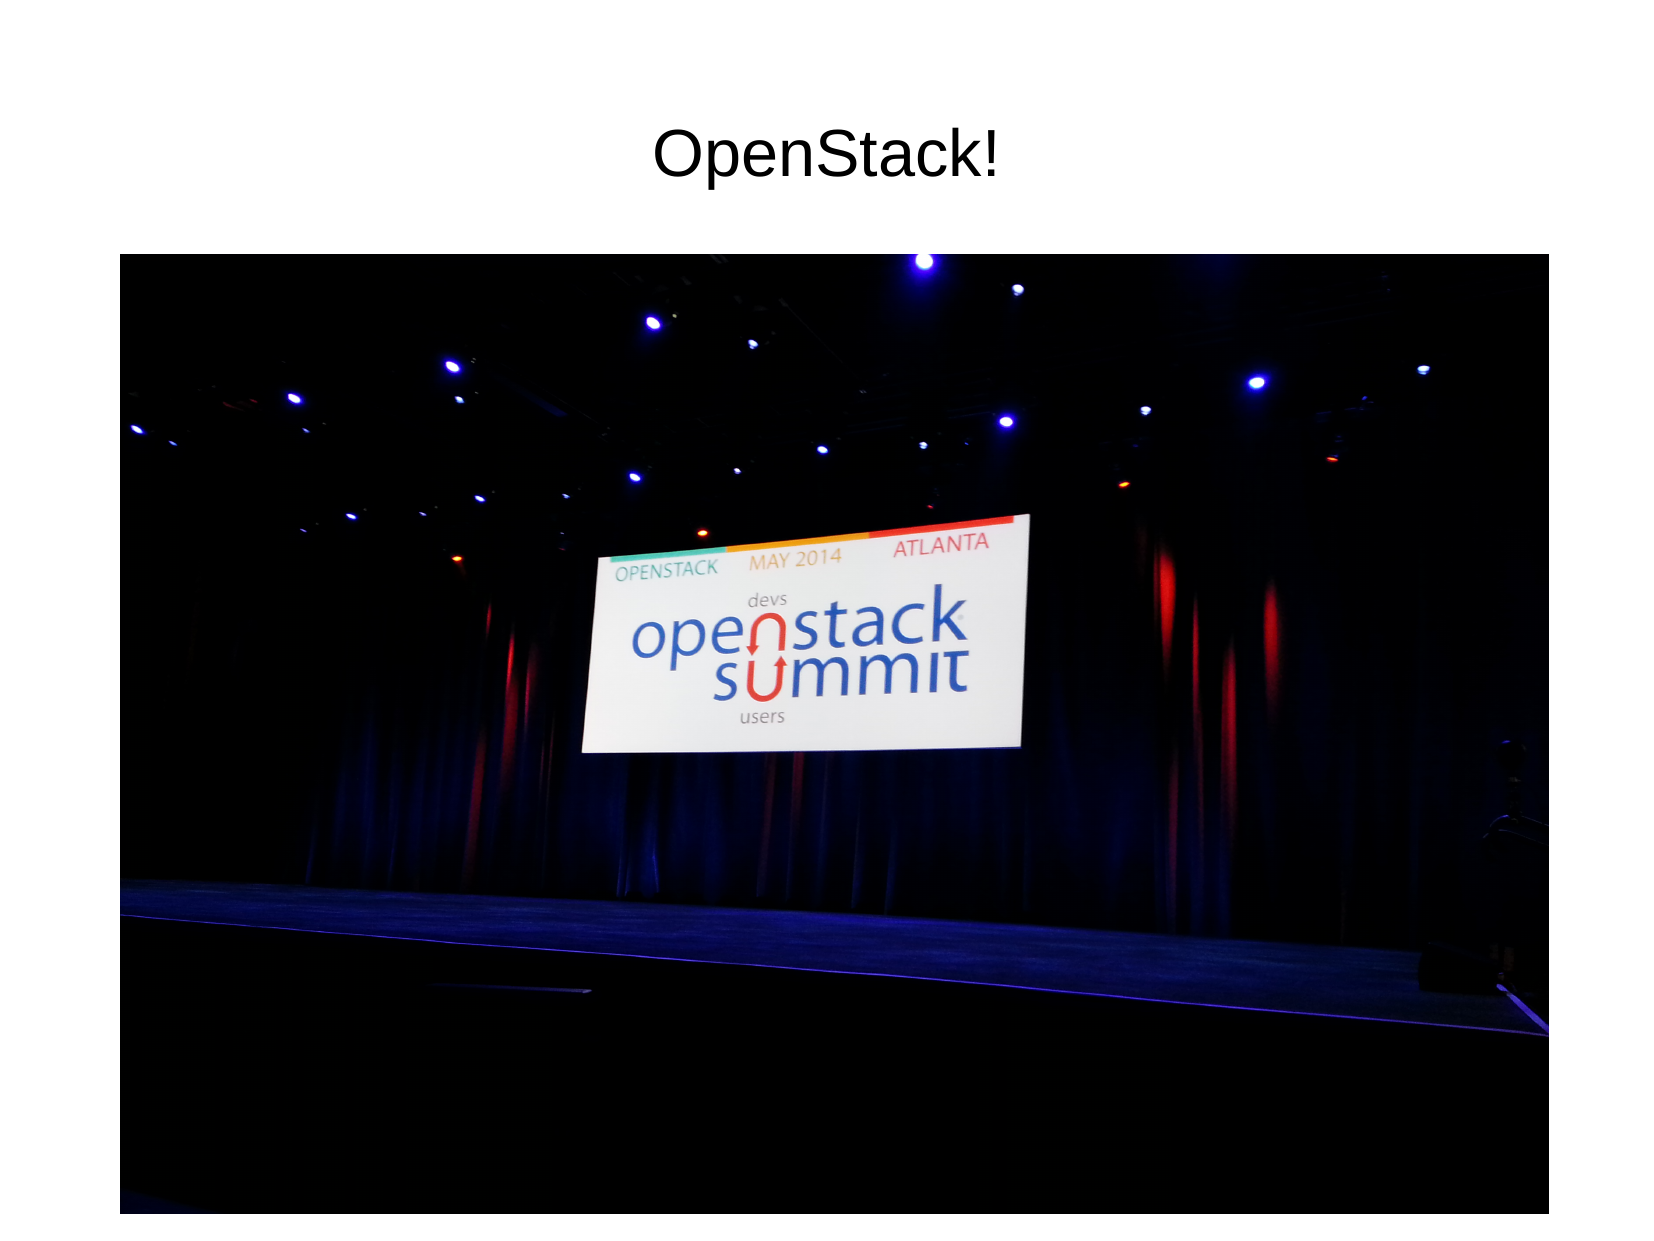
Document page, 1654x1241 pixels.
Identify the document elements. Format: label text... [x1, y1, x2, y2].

picture [120, 254, 1549, 1215]
title OpenStack! [82, 49, 1571, 257]
